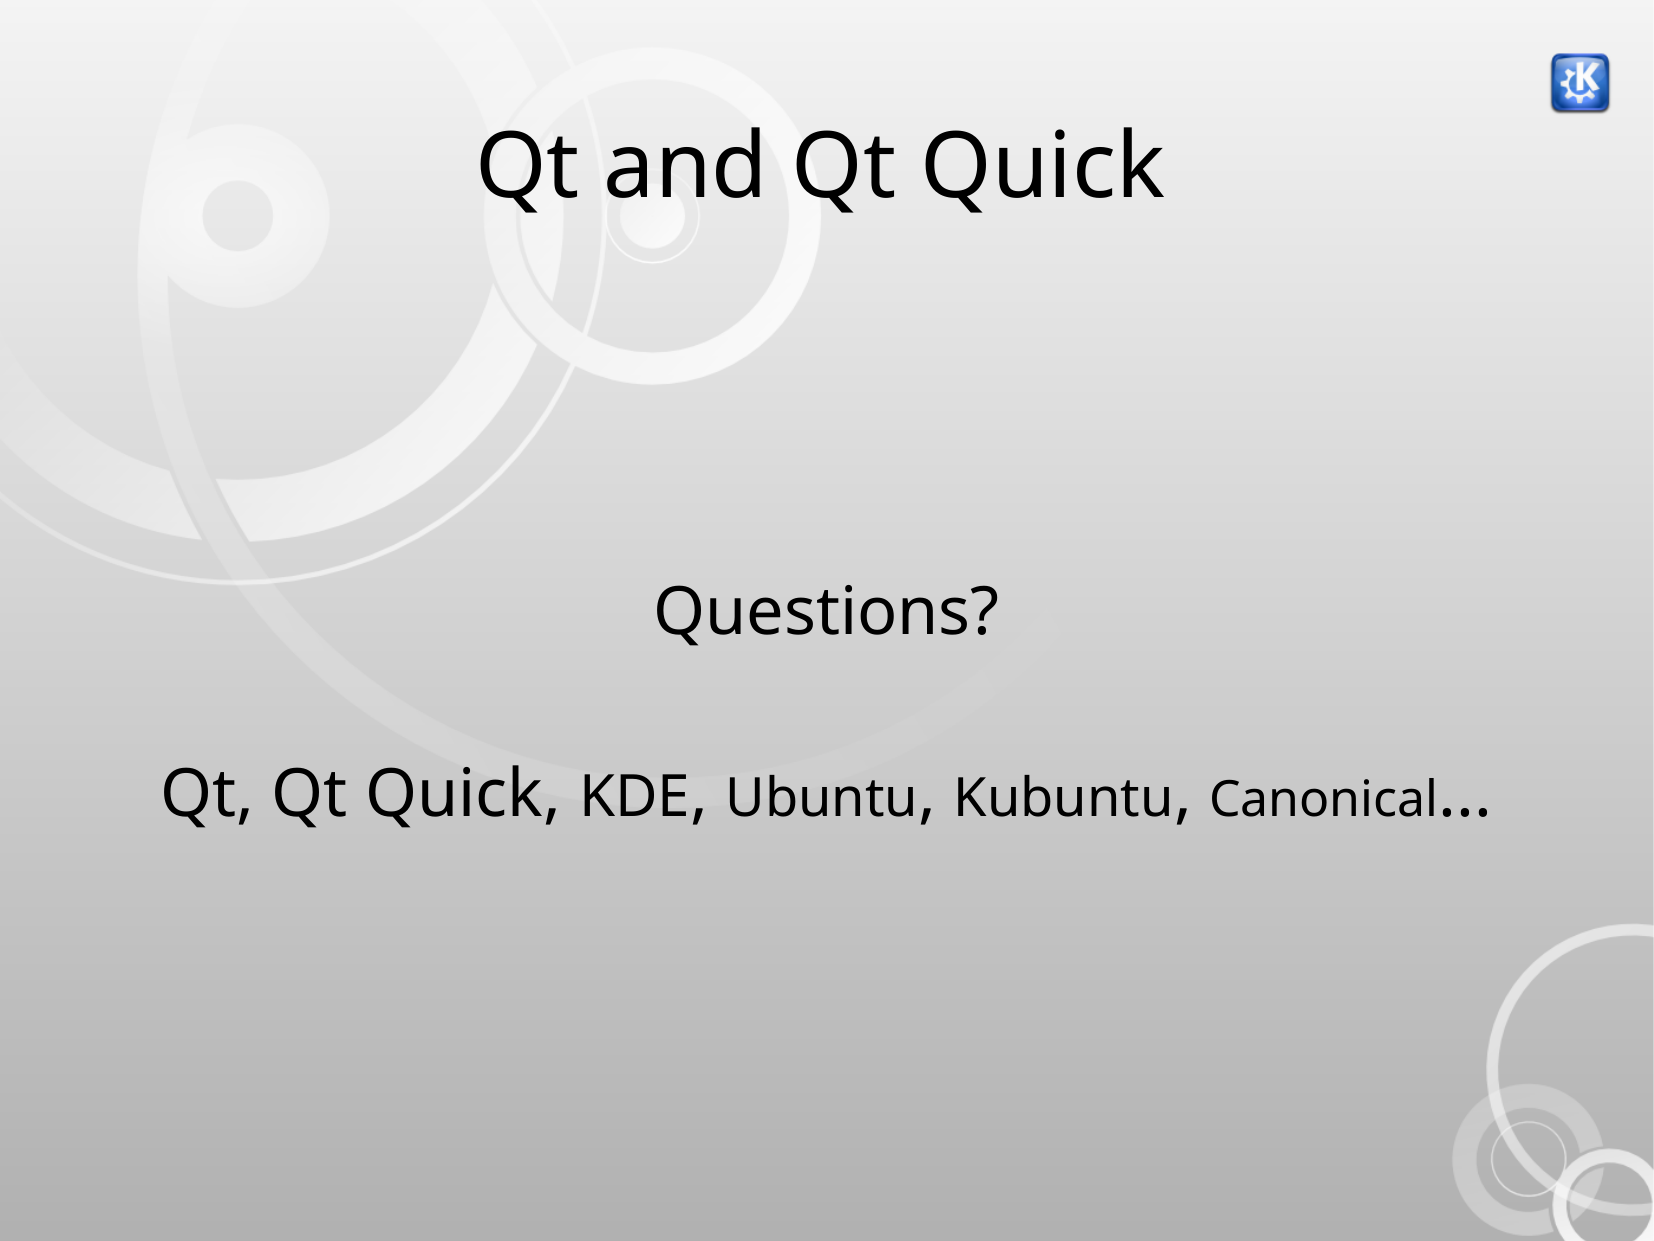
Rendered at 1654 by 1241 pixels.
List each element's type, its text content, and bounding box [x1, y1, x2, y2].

subtitle Questions? Qt, Qt Quick, KDE, Ubuntu, Kubuntu, Canonical... [82, 297, 1571, 1102]
title Qt and Qt Quick [76, 66, 1565, 259]
picture [0, 0, 1654, 1241]
